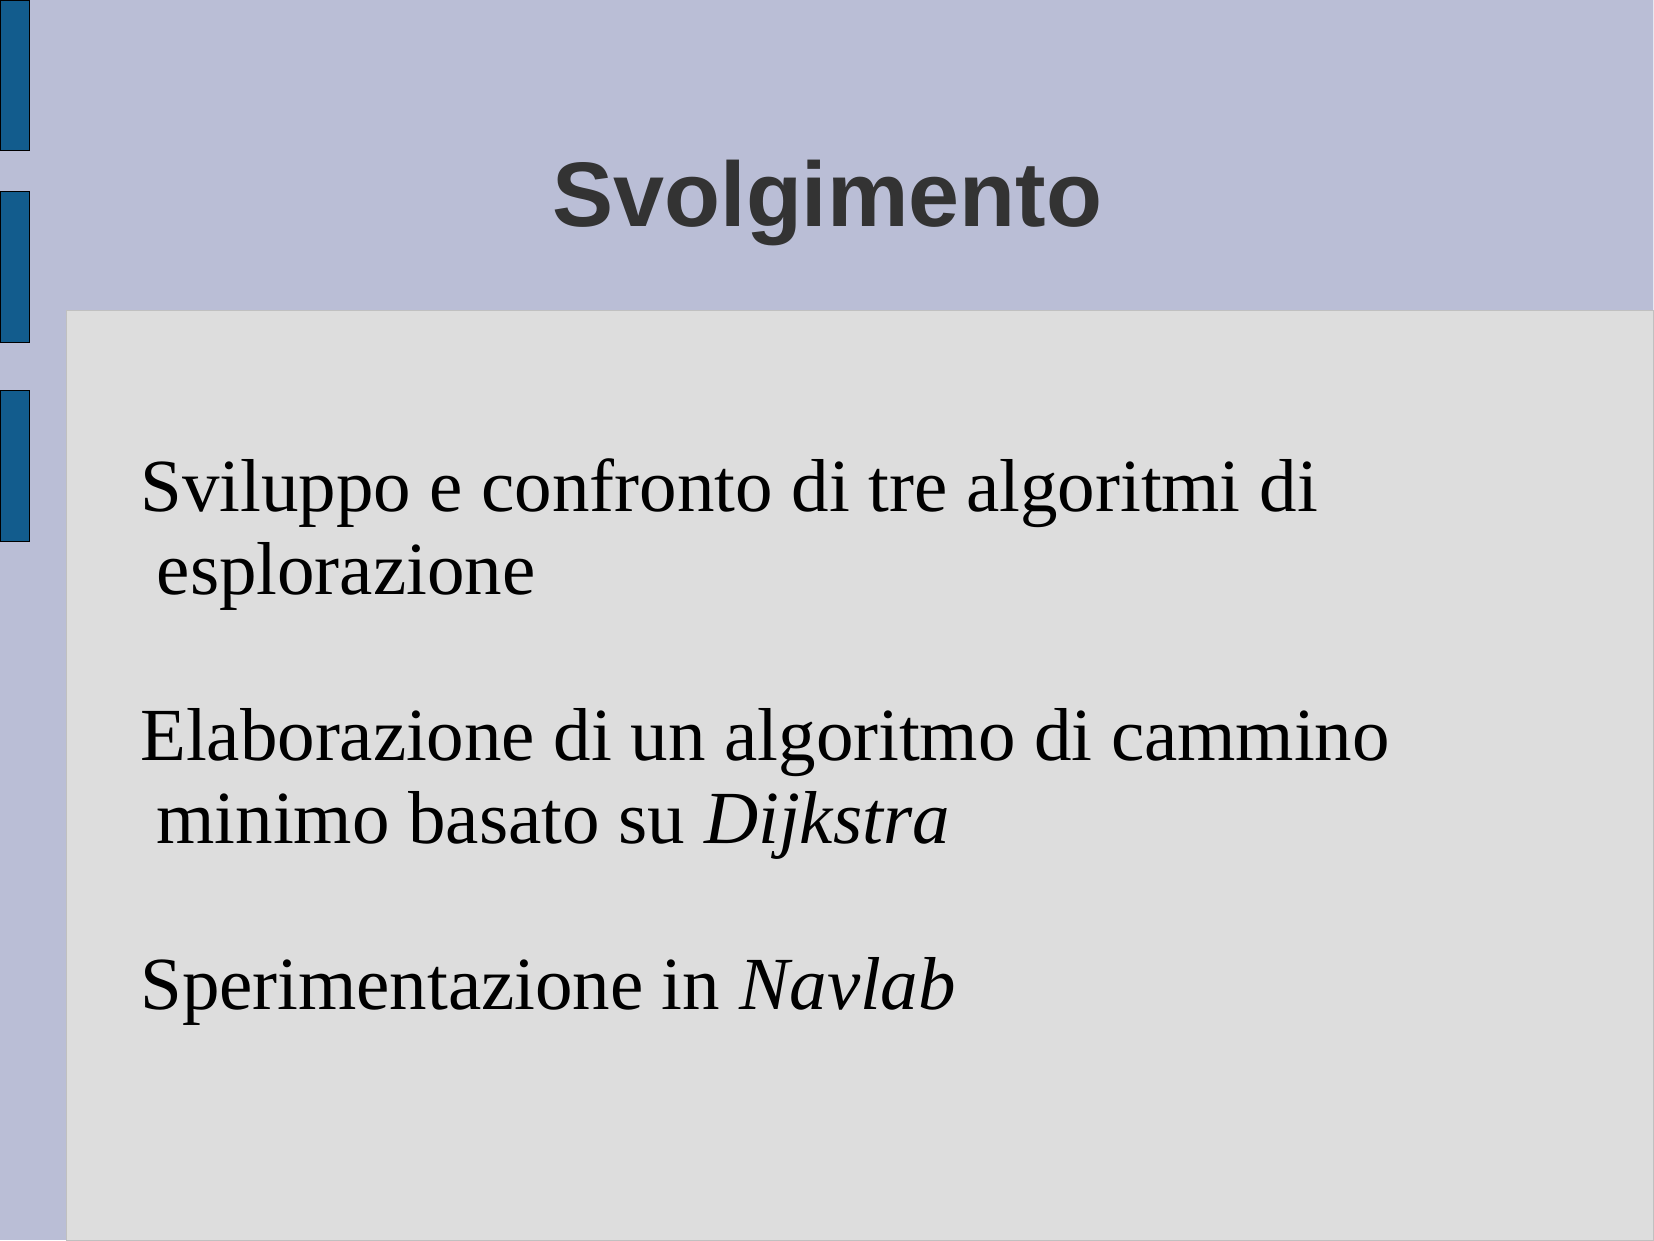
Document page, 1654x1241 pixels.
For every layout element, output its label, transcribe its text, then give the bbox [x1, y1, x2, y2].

subtitle Sviluppo e confronto di tre algoritmi di esplorazione Elaborazione di un algoritmo di cammino minimo basato su Dijkstra Sperimentazione in Navlab [121, 352, 1534, 1119]
title Svolgimento [121, 98, 1534, 291]
